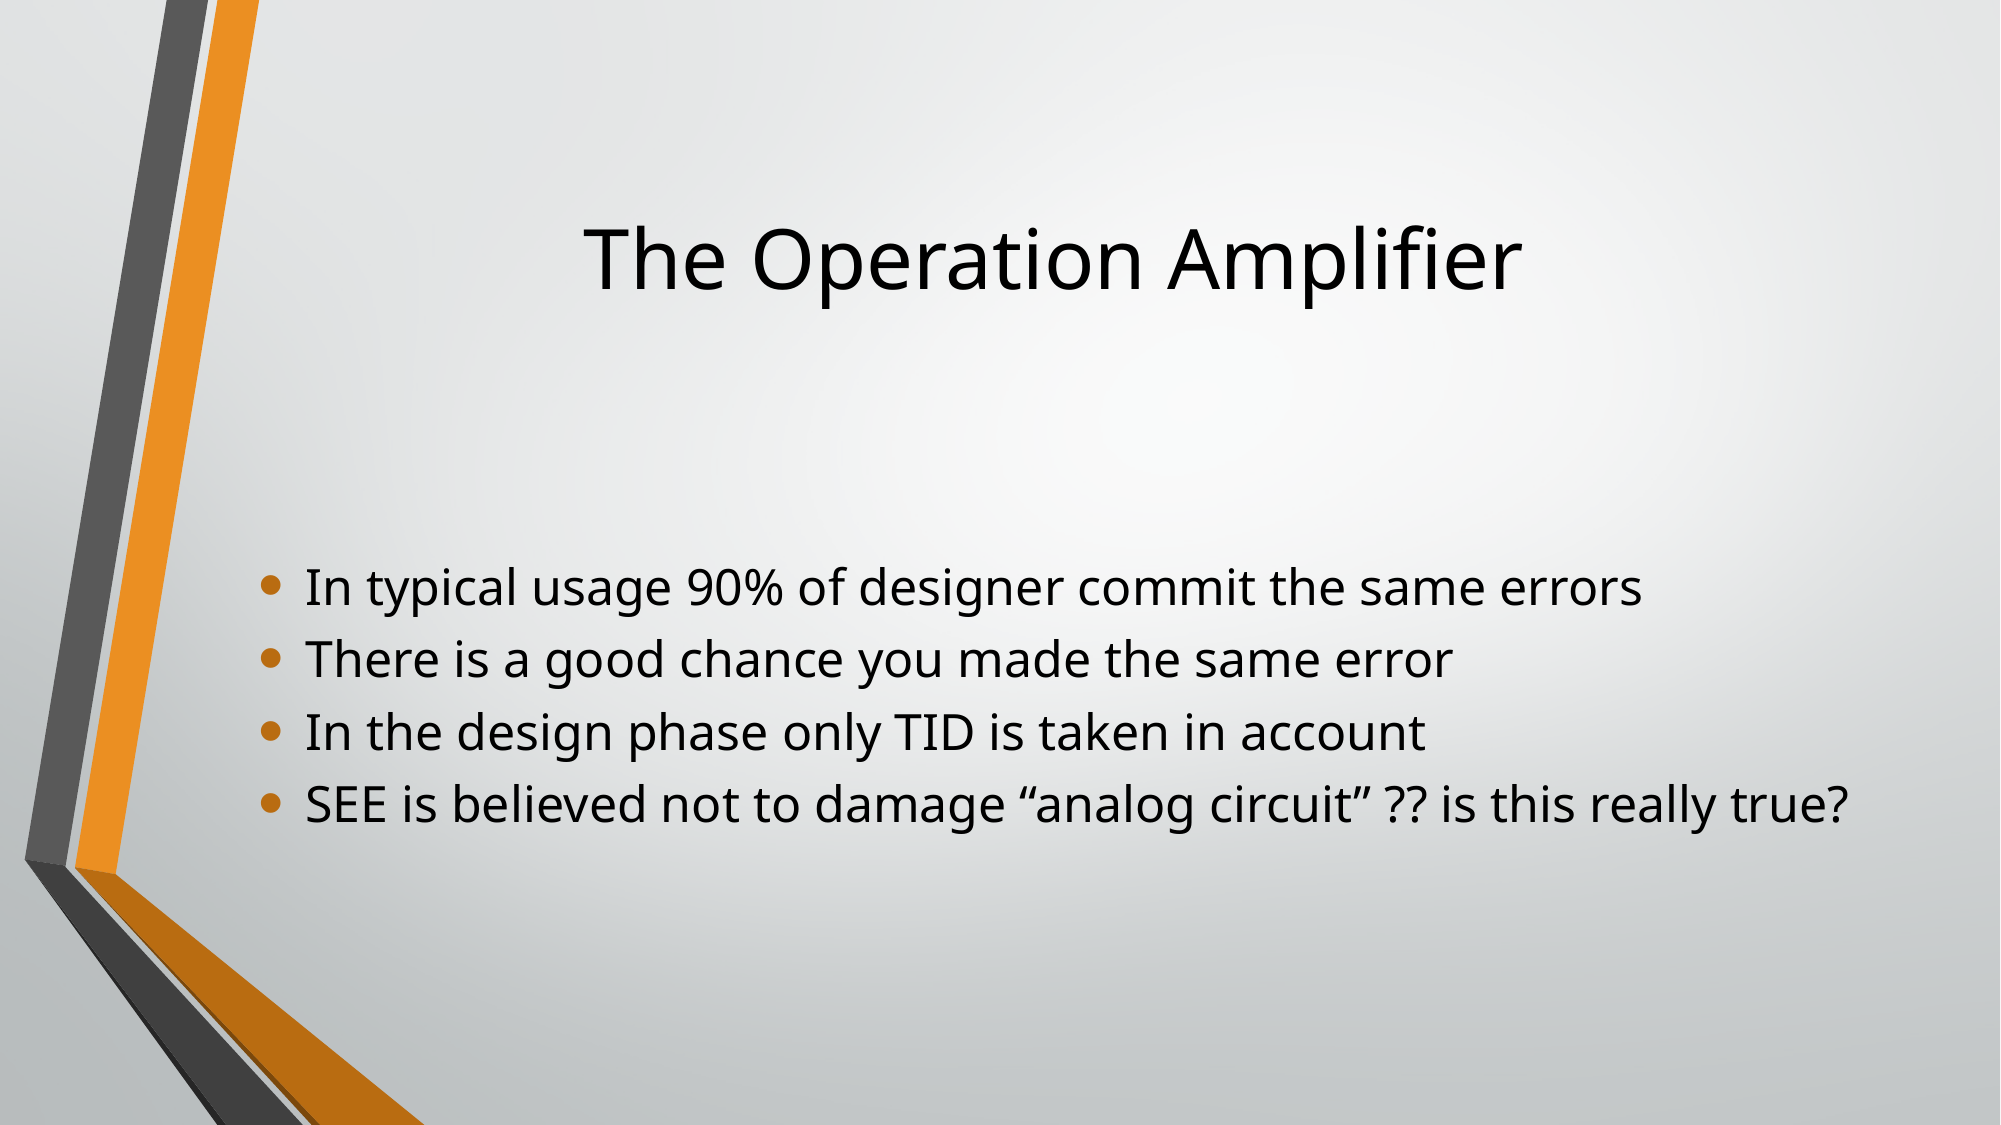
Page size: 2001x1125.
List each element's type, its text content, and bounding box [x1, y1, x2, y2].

title The Operation Amplifier [243, 112, 1887, 400]
list In typical usage 90% of designer commit the same errors There is a good chance you made the same error In the design phase only TID is taken in account SEE is believed not to damage “analog circuit” ?? is this really true? [243, 437, 1887, 950]
